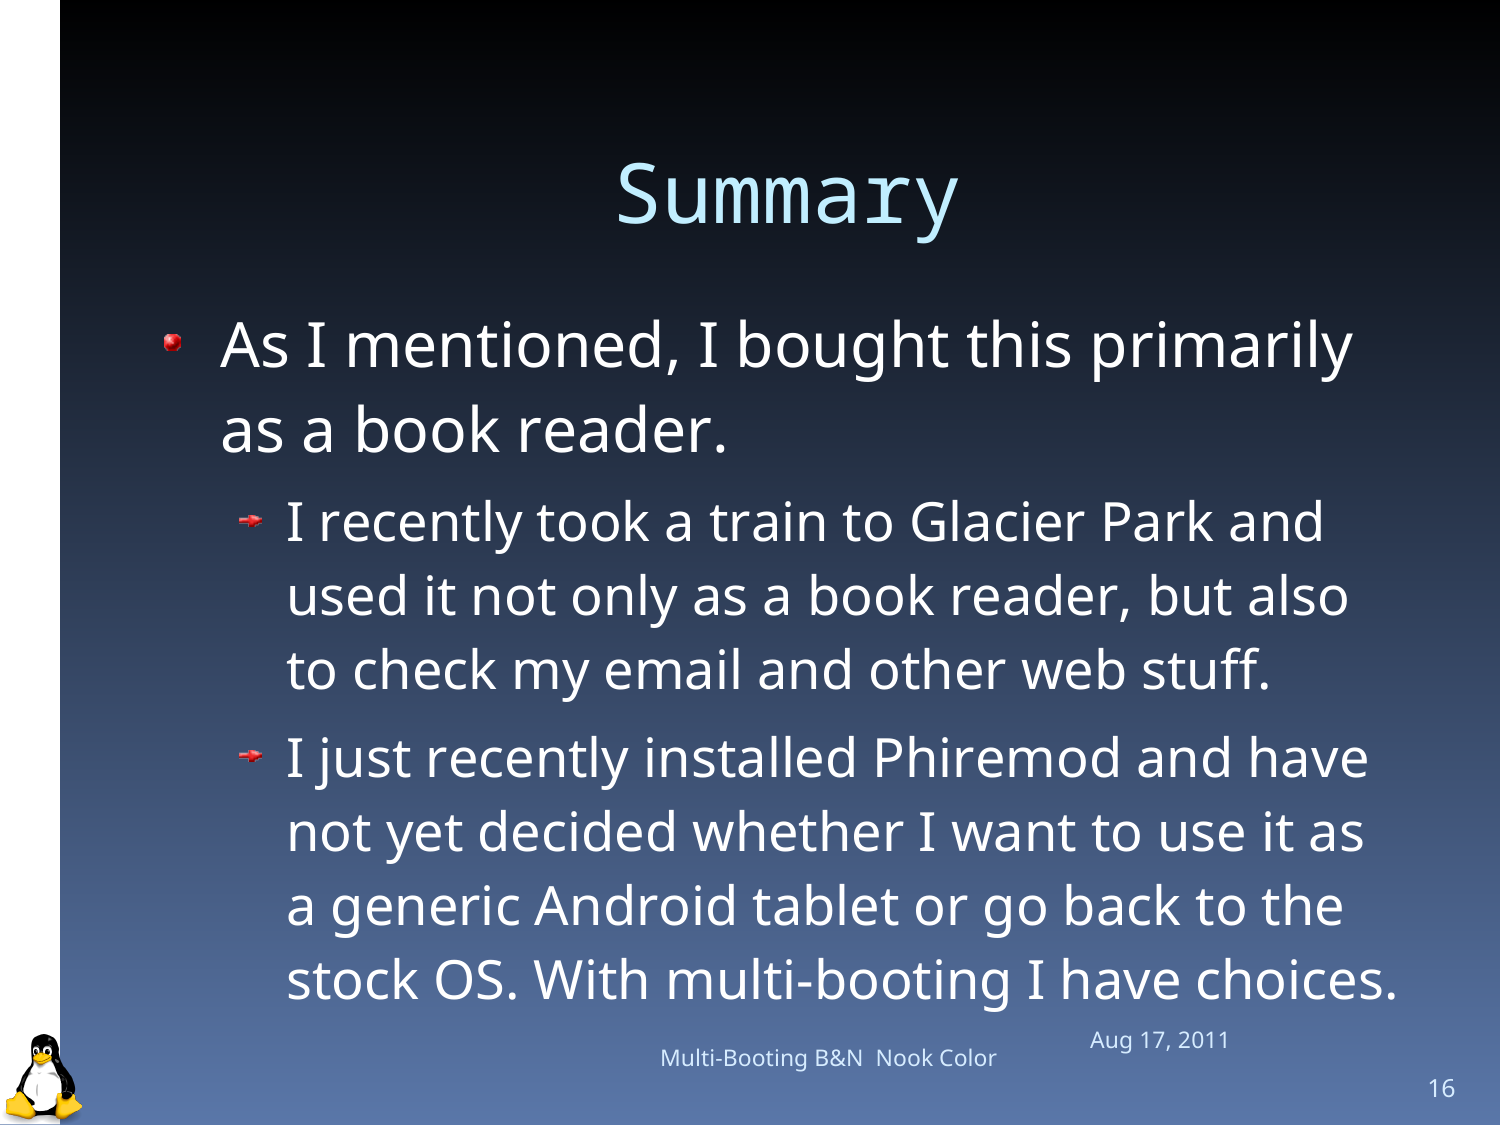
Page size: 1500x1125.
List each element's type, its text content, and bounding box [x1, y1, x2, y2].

list As I mentioned, I bought this primarily as a book reader. I recently took a train to Glacier Park and used it not only as a book reader, but also to check my email and other web stuff. I just recently installed Phiremod and have not yet decided whether I want to use it as a generic Android tablet or go back to the stock OS. With multi-booting I have choices. [149, 292, 1425, 1051]
title Summary [149, 84, 1425, 292]
picture [0, 1034, 82, 1125]
